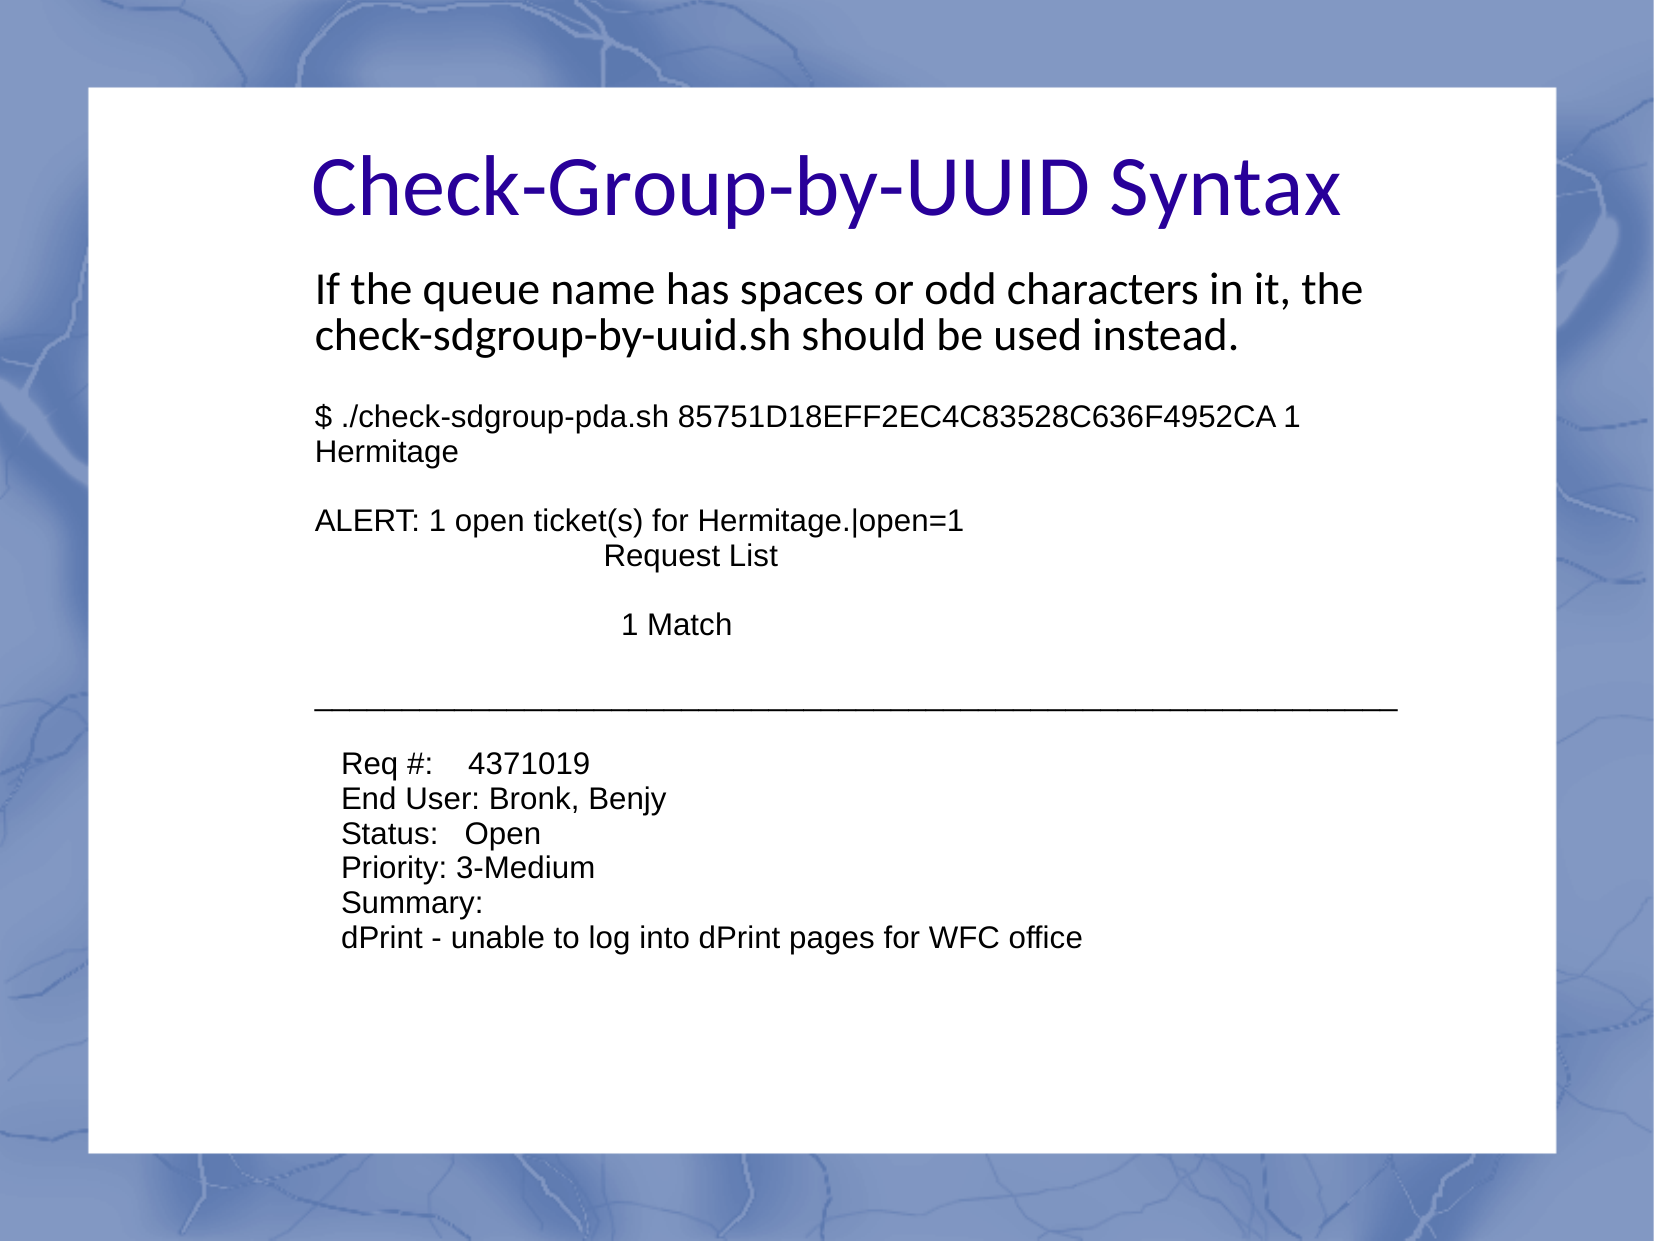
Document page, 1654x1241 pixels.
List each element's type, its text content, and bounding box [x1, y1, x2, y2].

title Check-Group-by-UUID Syntax [118, 90, 1536, 298]
text_box If the queue name has spaces or odd characters in it, the check-sdgroup-by-uuid.sh should be used instead. $ ./check-sdgroup-pda.sh 85751D18EFF2EC4C83528C636F4952CA 1 Hermitage ALERT: 1 open ticket(s) for Hermitage.|open=1 Request List 1 Match ______________________________________________________________ Req #: 4371019 End User: Bronk, Benjy Status: Open Priority: 3-Medium Summary: dPrint - unable to log into dPrint pages for WFC office [300, 262, 1426, 1025]
picture [0, 0, 1654, 1241]
